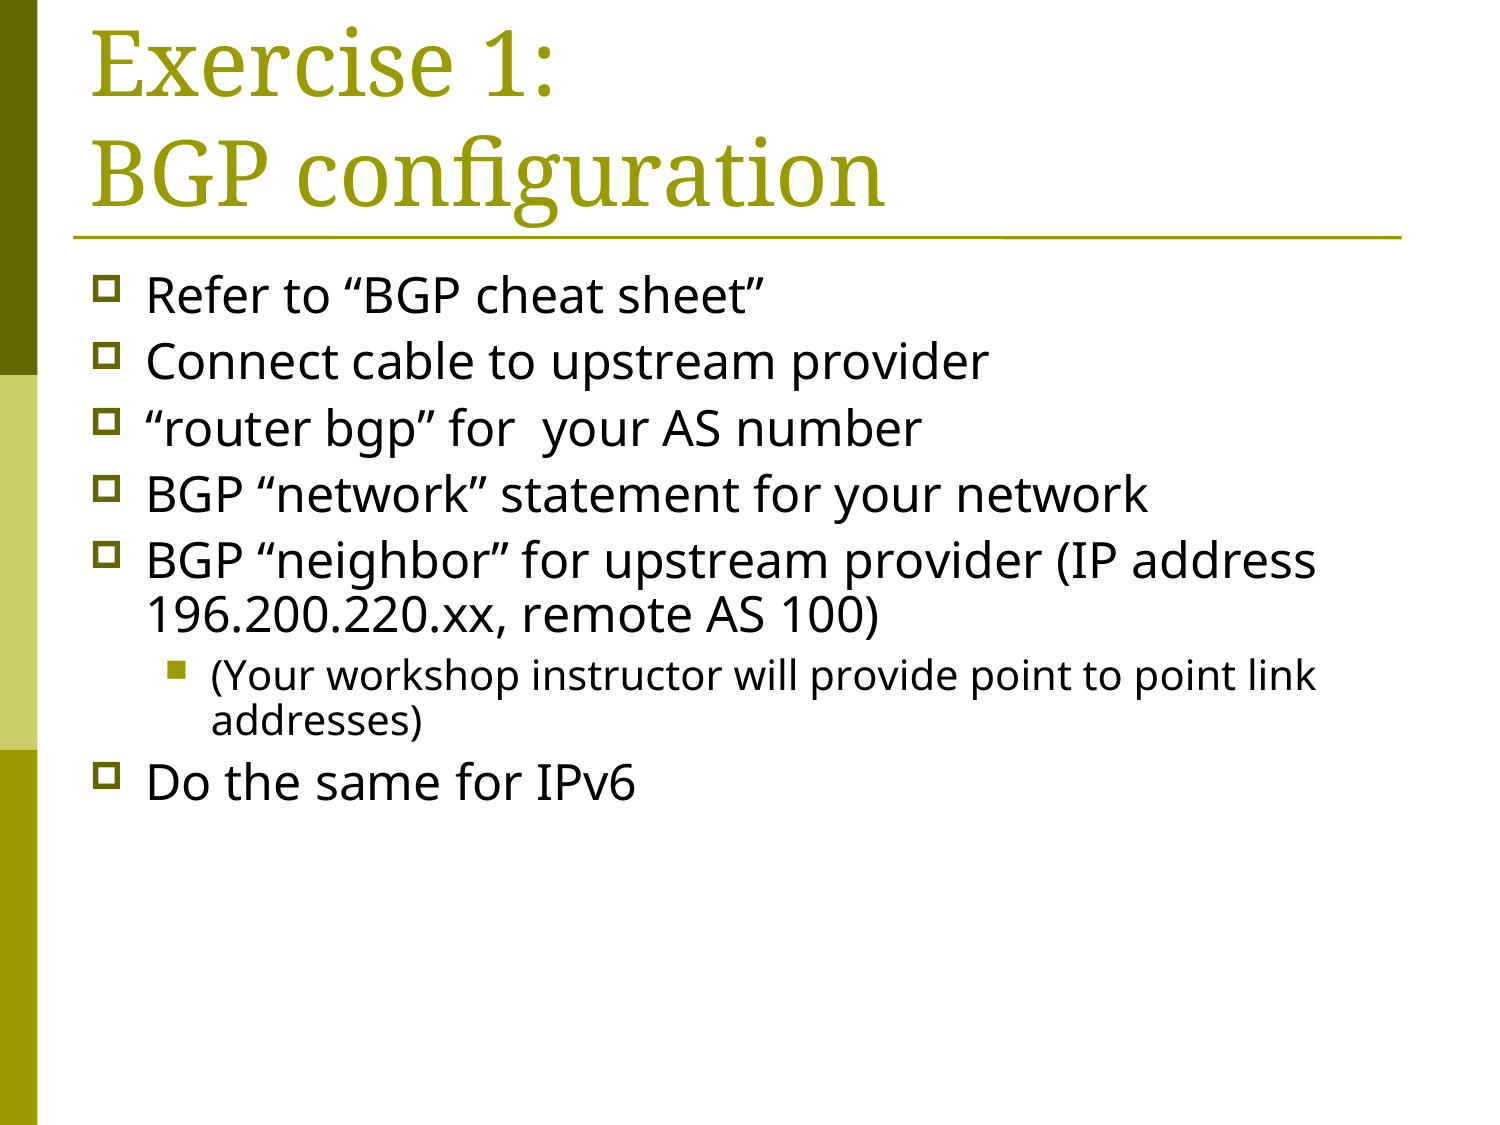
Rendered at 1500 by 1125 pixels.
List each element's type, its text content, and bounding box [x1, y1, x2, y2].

list Refer to “BGP cheat sheet” Connect cable to upstream provider “router bgp” for your AS number BGP “network” statement for your network BGP “neighbor” for upstream provider (IP address 196.200.220.xx, remote AS 100) (Your workshop instructor will provide point to point link addresses) Do the same for IPv6 [75, 262, 1426, 1006]
title Exercise 1: BGP configuration [75, 0, 1426, 233]
